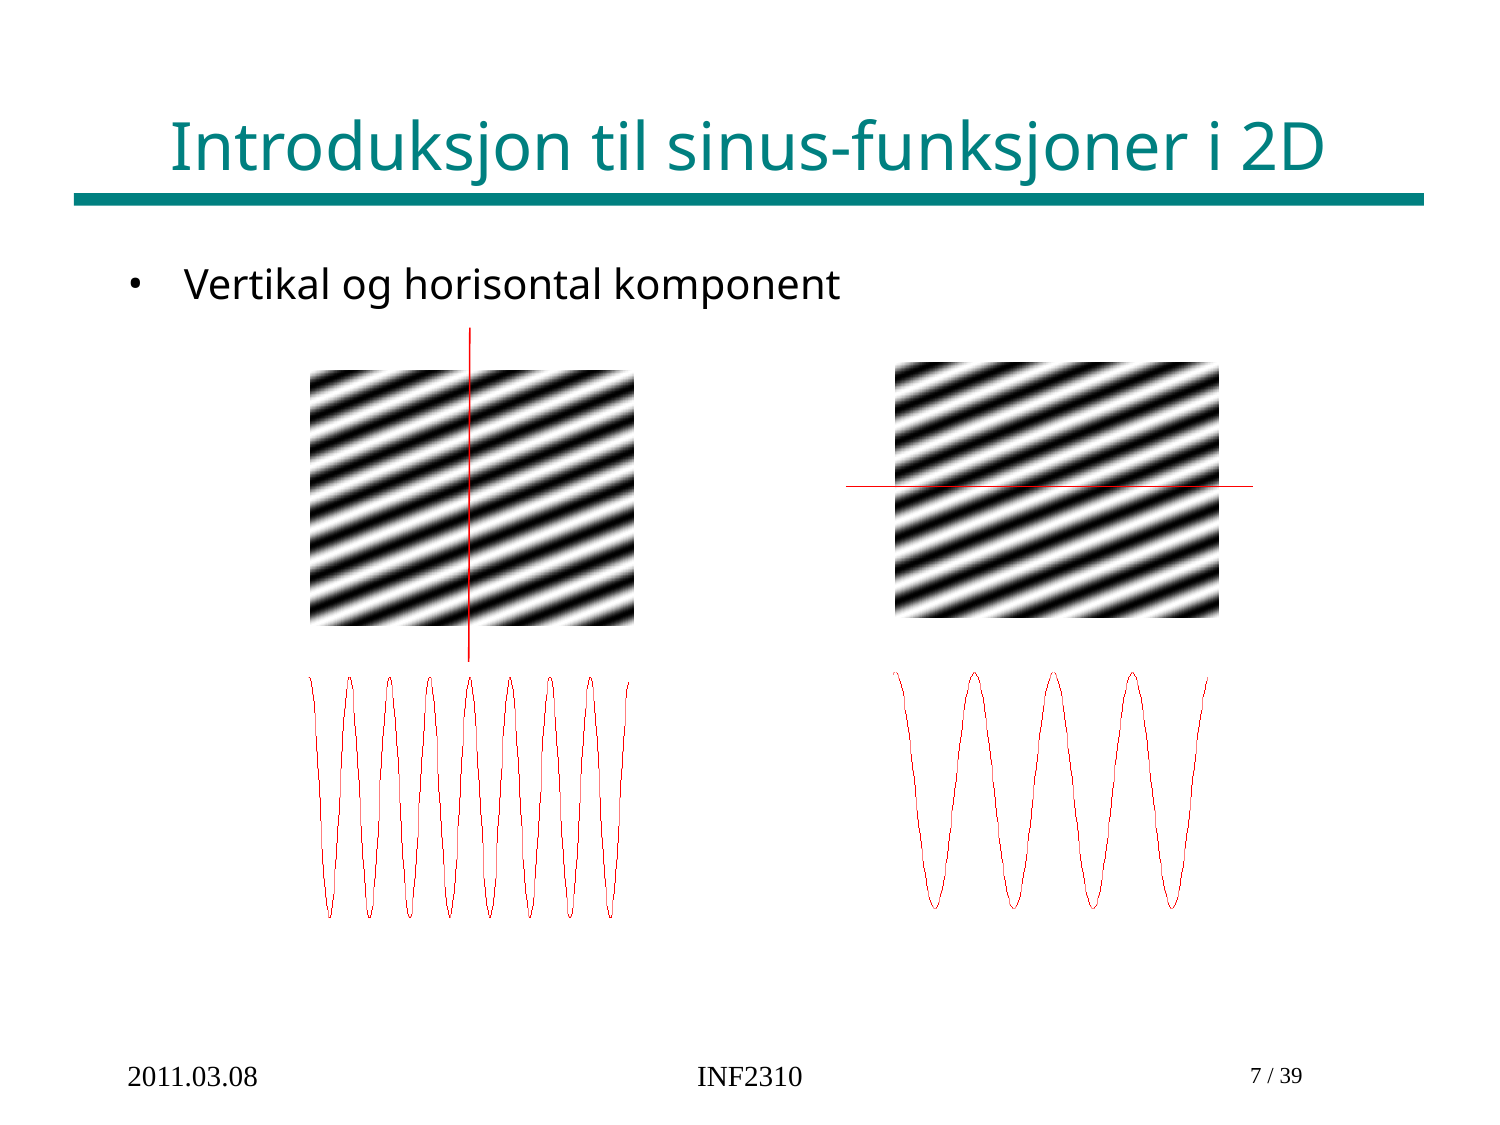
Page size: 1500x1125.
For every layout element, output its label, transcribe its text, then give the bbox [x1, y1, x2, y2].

title Introduksjon til sinus-funksjoner i 2D [112, 62, 1388, 226]
picture [829, 338, 1307, 940]
list Vertikal og horisontal komponent [112, 249, 1042, 1038]
text_box INF2310 [512, 1049, 988, 1101]
picture [244, 346, 729, 950]
